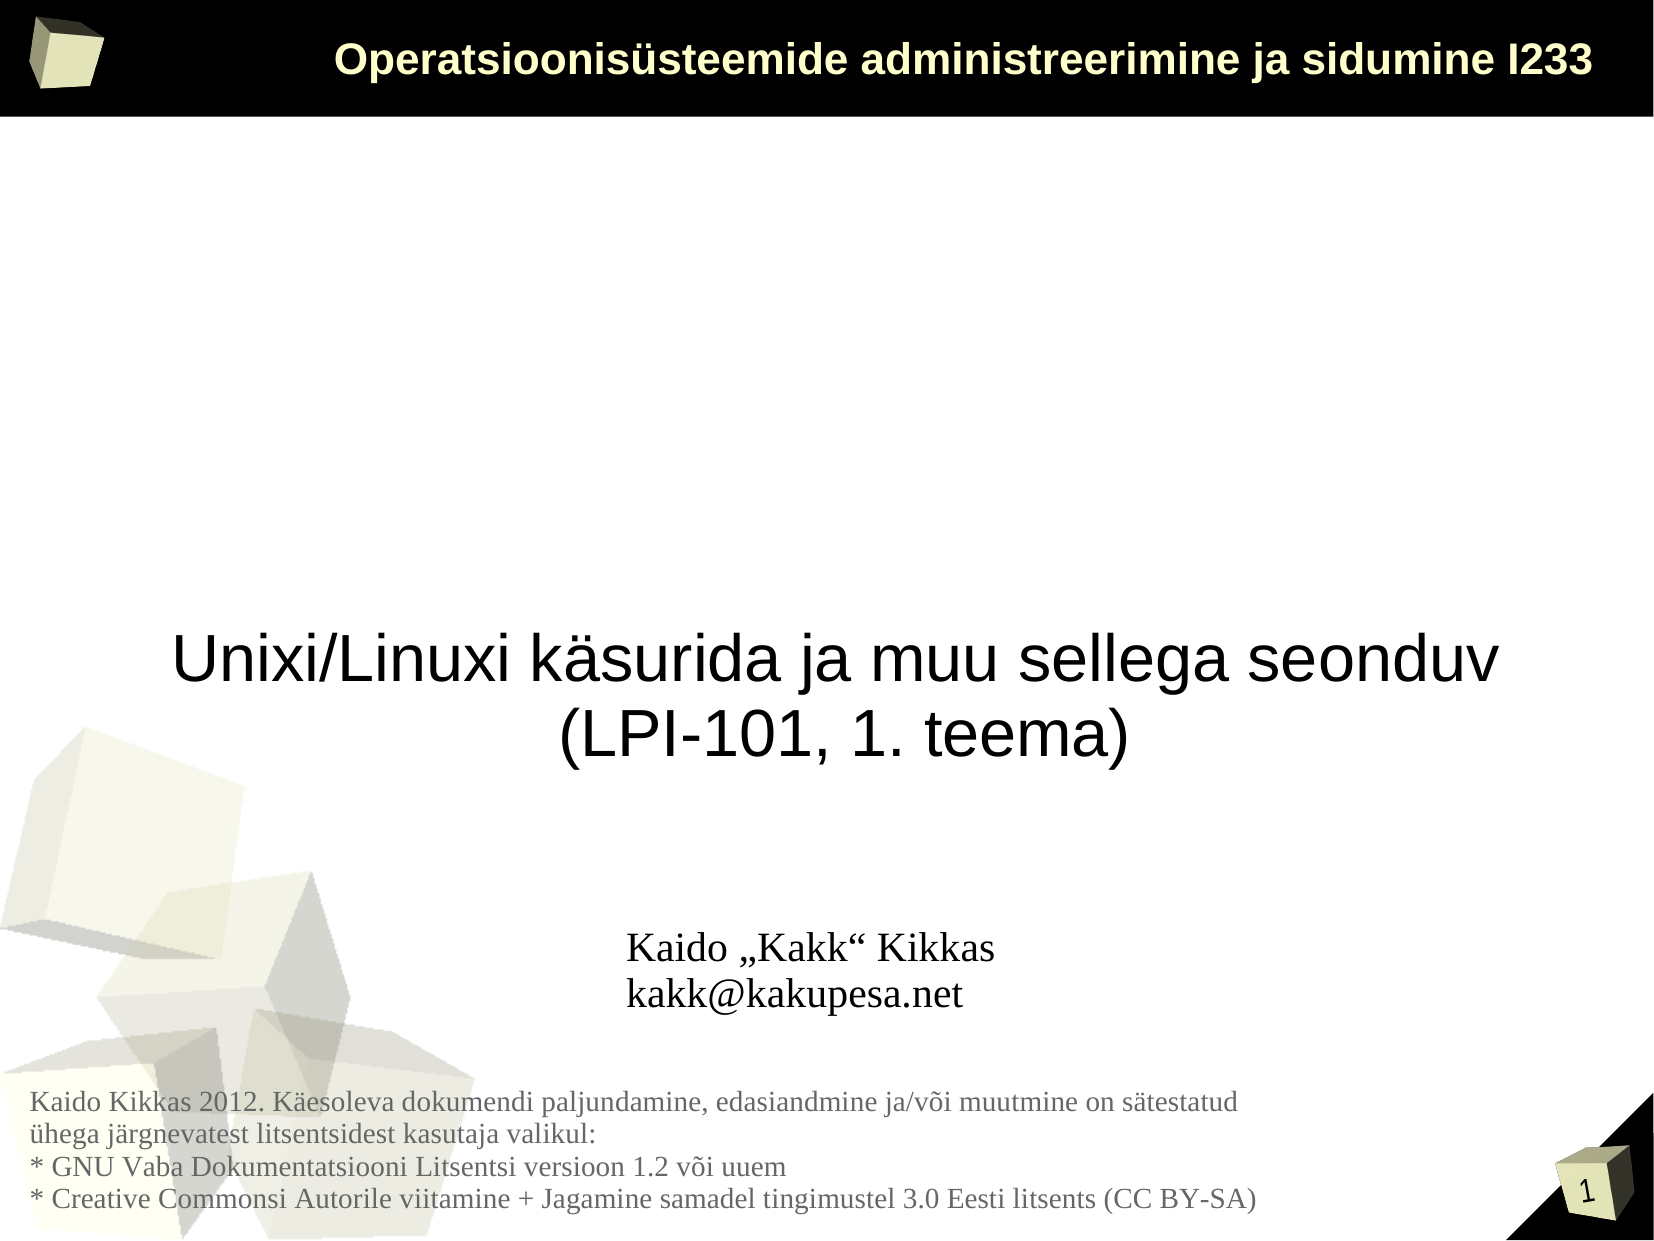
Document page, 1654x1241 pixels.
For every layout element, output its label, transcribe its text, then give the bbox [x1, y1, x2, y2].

picture [0, 726, 477, 1241]
title Operatsioonisüsteemide administreerimine ja sidumine I233 [118, 0, 1595, 119]
subtitle Unixi/Linuxi käsurida ja muu sellega seonduv (LPI-101, 1. teema) [44, 177, 1611, 1214]
text_box Kaido Kikkas 2012. Käesoleva dokumendi paljundamine, edasiandmine ja/või muutmine on sätestatud ühega järgnevatest litsentsidest kasutaja valikul: * GNU Vaba Dokumentatsiooni Litsentsi versioon 1.2 või uuem * Creative Commonsi Autorile viitamine + Jagamine samadel tingimustel 3.0 Eesti litsents (CC BY-SA) [29, 1085, 1536, 1223]
